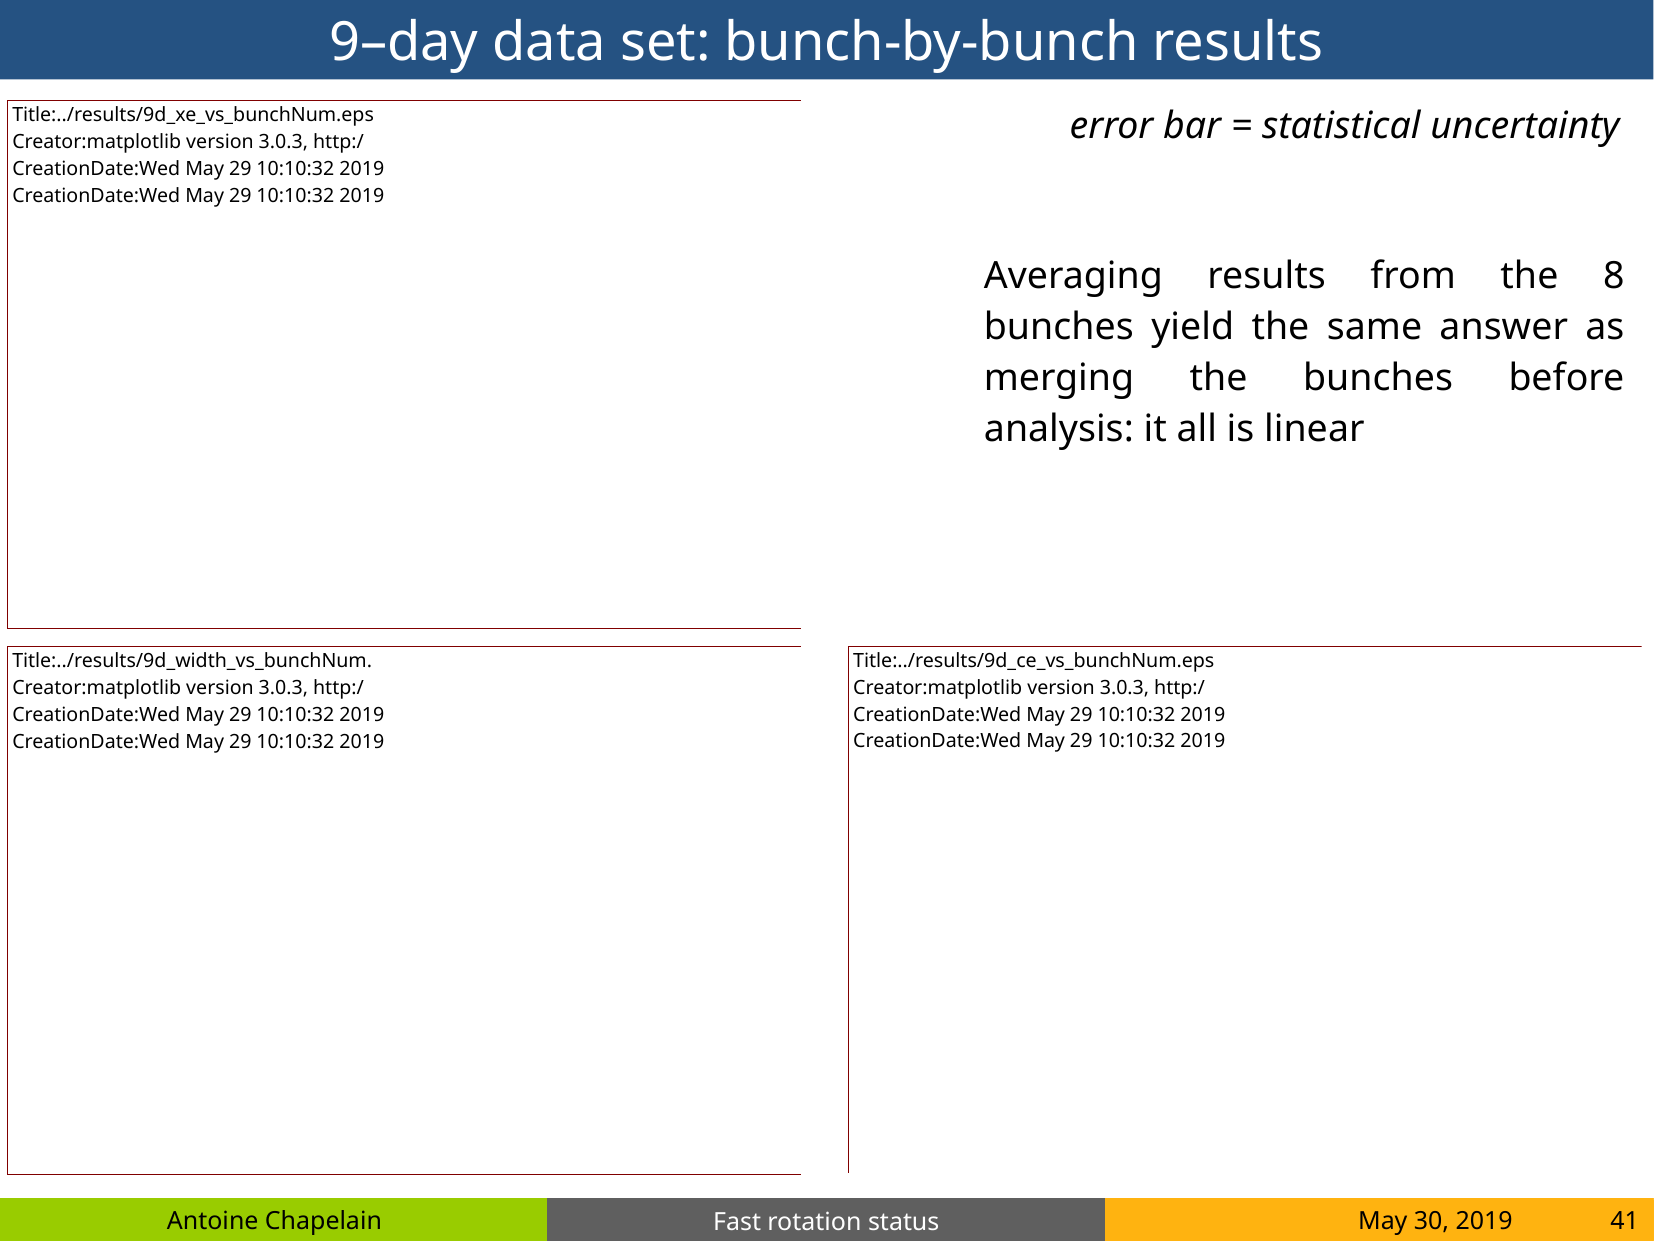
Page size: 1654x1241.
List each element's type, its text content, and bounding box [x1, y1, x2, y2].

text_box error bar = statistical uncertainty [810, 91, 1636, 151]
title 9–day data set: bunch-by-bunch results [0, 0, 1654, 80]
picture [6, 645, 801, 1175]
picture [846, 645, 1642, 1173]
picture [6, 99, 801, 629]
text_box Averaging results from the 8 bunches yield the same answer as merging the bunches before analysis: it all is linear [969, 241, 1640, 430]
